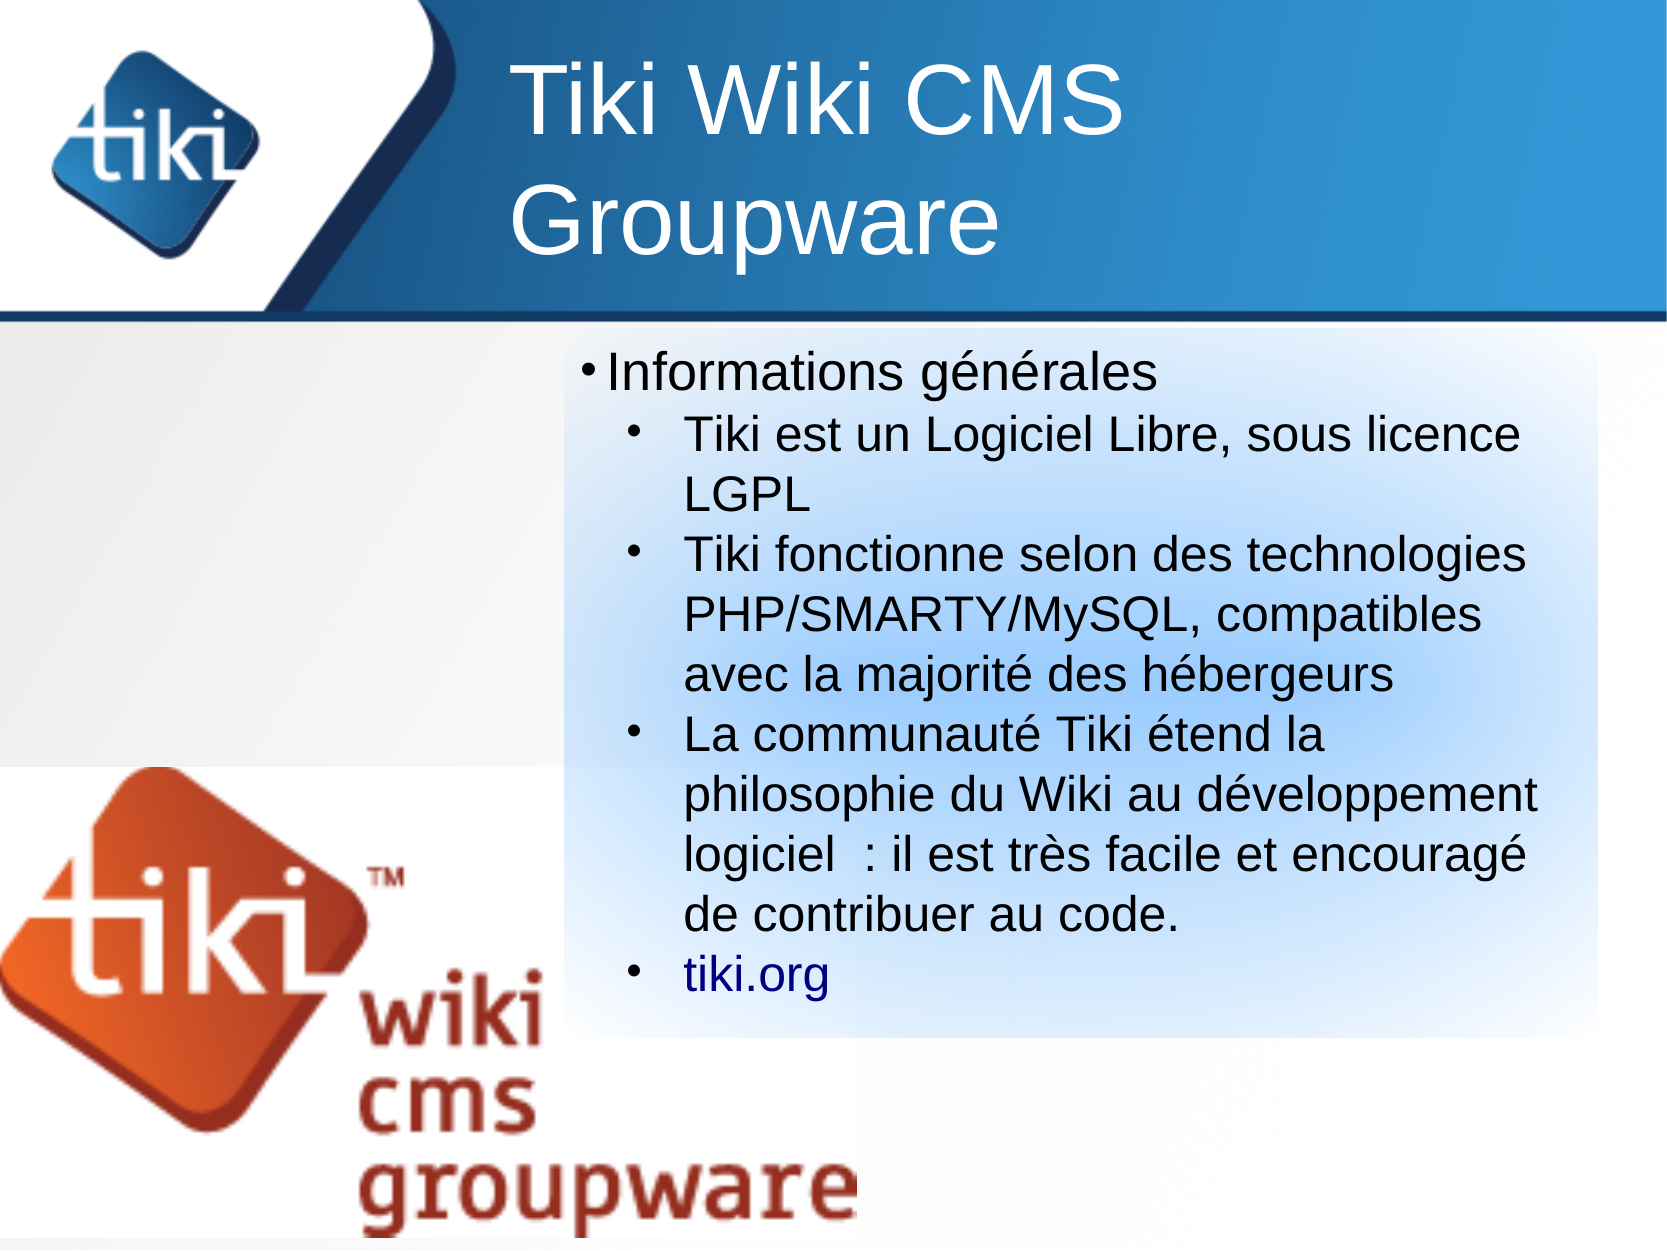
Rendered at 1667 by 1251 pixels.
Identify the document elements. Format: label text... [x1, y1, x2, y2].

text_box Informations générales Tiki est un Logiciel Libre, sous licence LGPL Tiki fonctionne selon des technologies PHP/SMARTY/MySQL, compatibles avec la majorité des hébergeurs La communauté Tiki étend la philosophie du Wiki au développement logiciel : il est très facile et encouragé de contribuer au code. tiki.org [838, 669, 1324, 696]
title Tiki Wiki CMS Groupware [502, 151, 1596, 157]
picture [0, 0, 1667, 1250]
